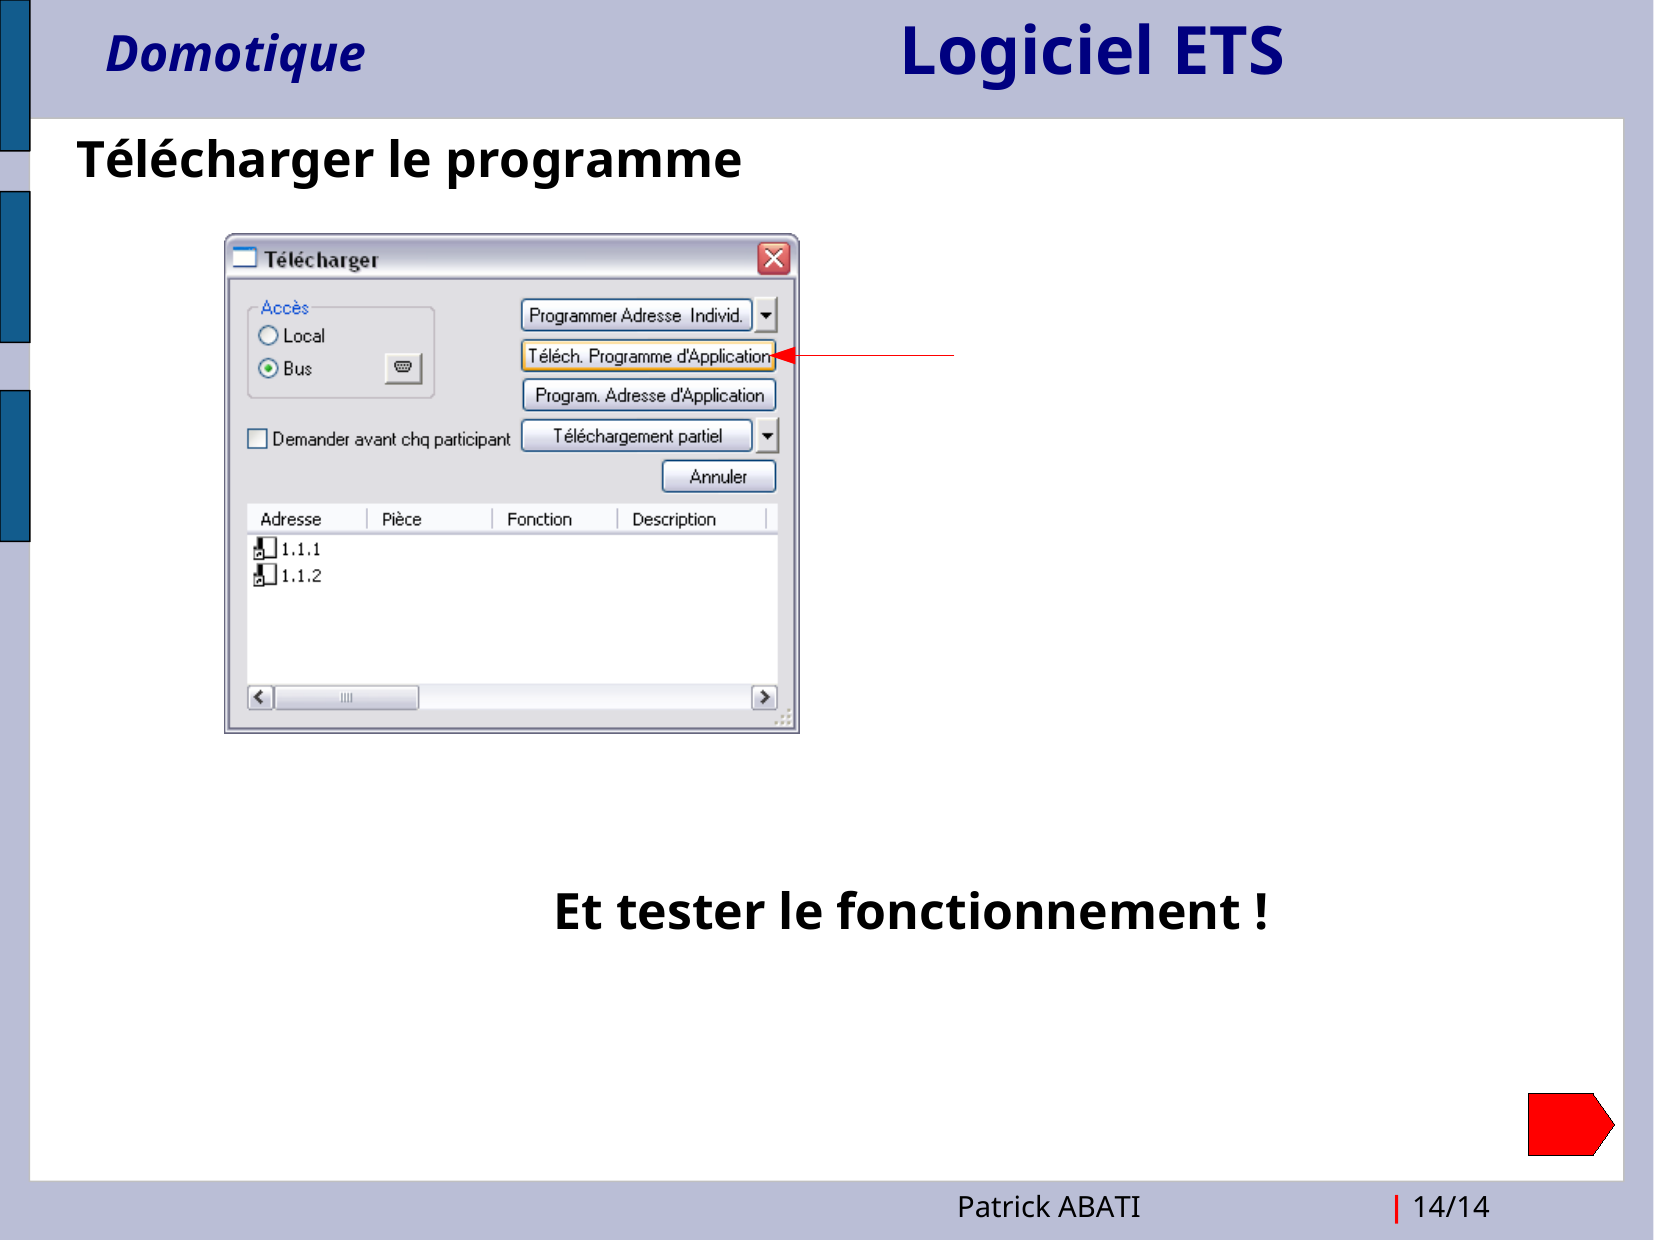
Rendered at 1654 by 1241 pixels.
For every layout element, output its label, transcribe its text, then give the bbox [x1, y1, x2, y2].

text_box Télécharger le programme [61, 125, 1621, 196]
text_box Et tester le fonctionnement ! [538, 877, 1401, 949]
picture [224, 233, 800, 734]
text_box [1528, 1093, 1615, 1156]
